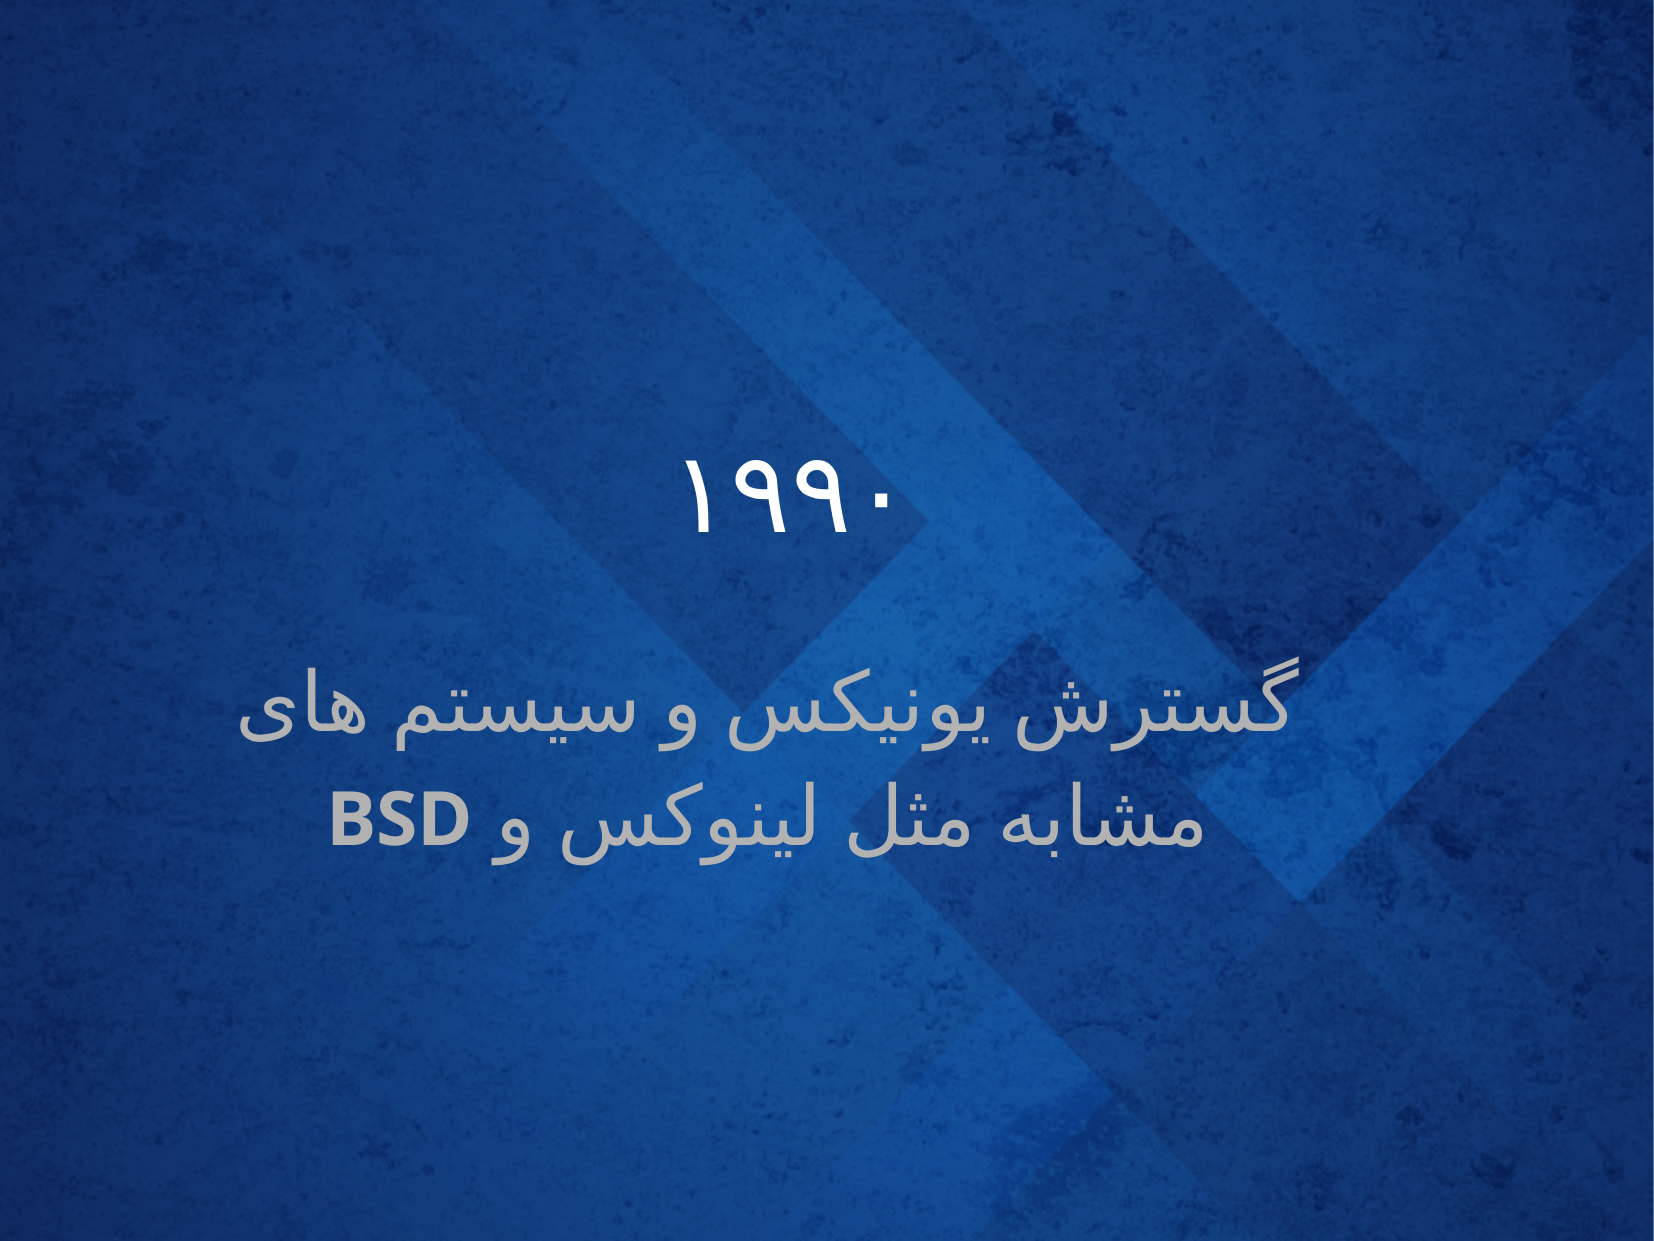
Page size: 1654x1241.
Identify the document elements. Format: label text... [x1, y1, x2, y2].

subtitle گسترش یونیکس و سیستم های مشابه مثل لینوکس و BSD [194, 603, 1341, 934]
title ۱۹۹۰ [194, 383, 1388, 628]
picture [0, 0, 1654, 1241]
